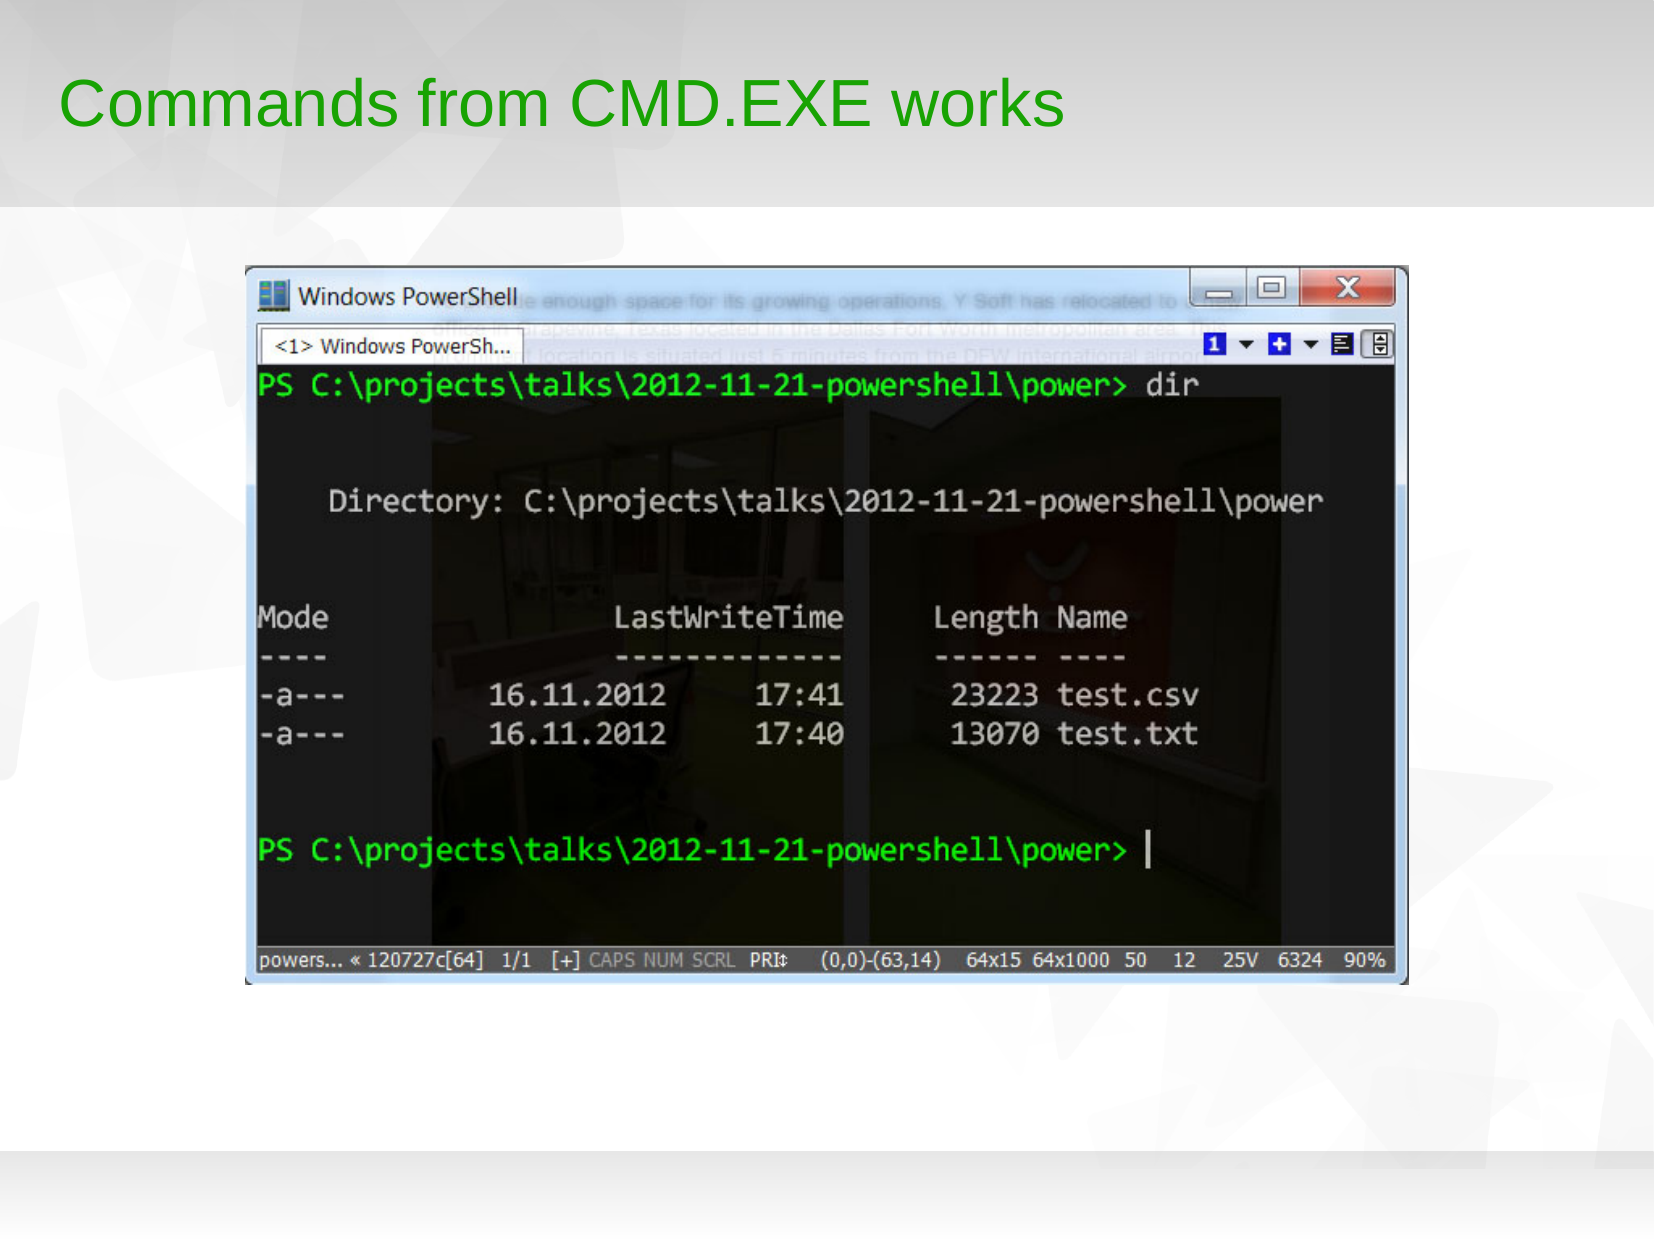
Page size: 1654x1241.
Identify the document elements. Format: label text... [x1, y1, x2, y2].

picture [0, 0, 1654, 1169]
title Commands from CMD.EXE works [59, 29, 1595, 178]
